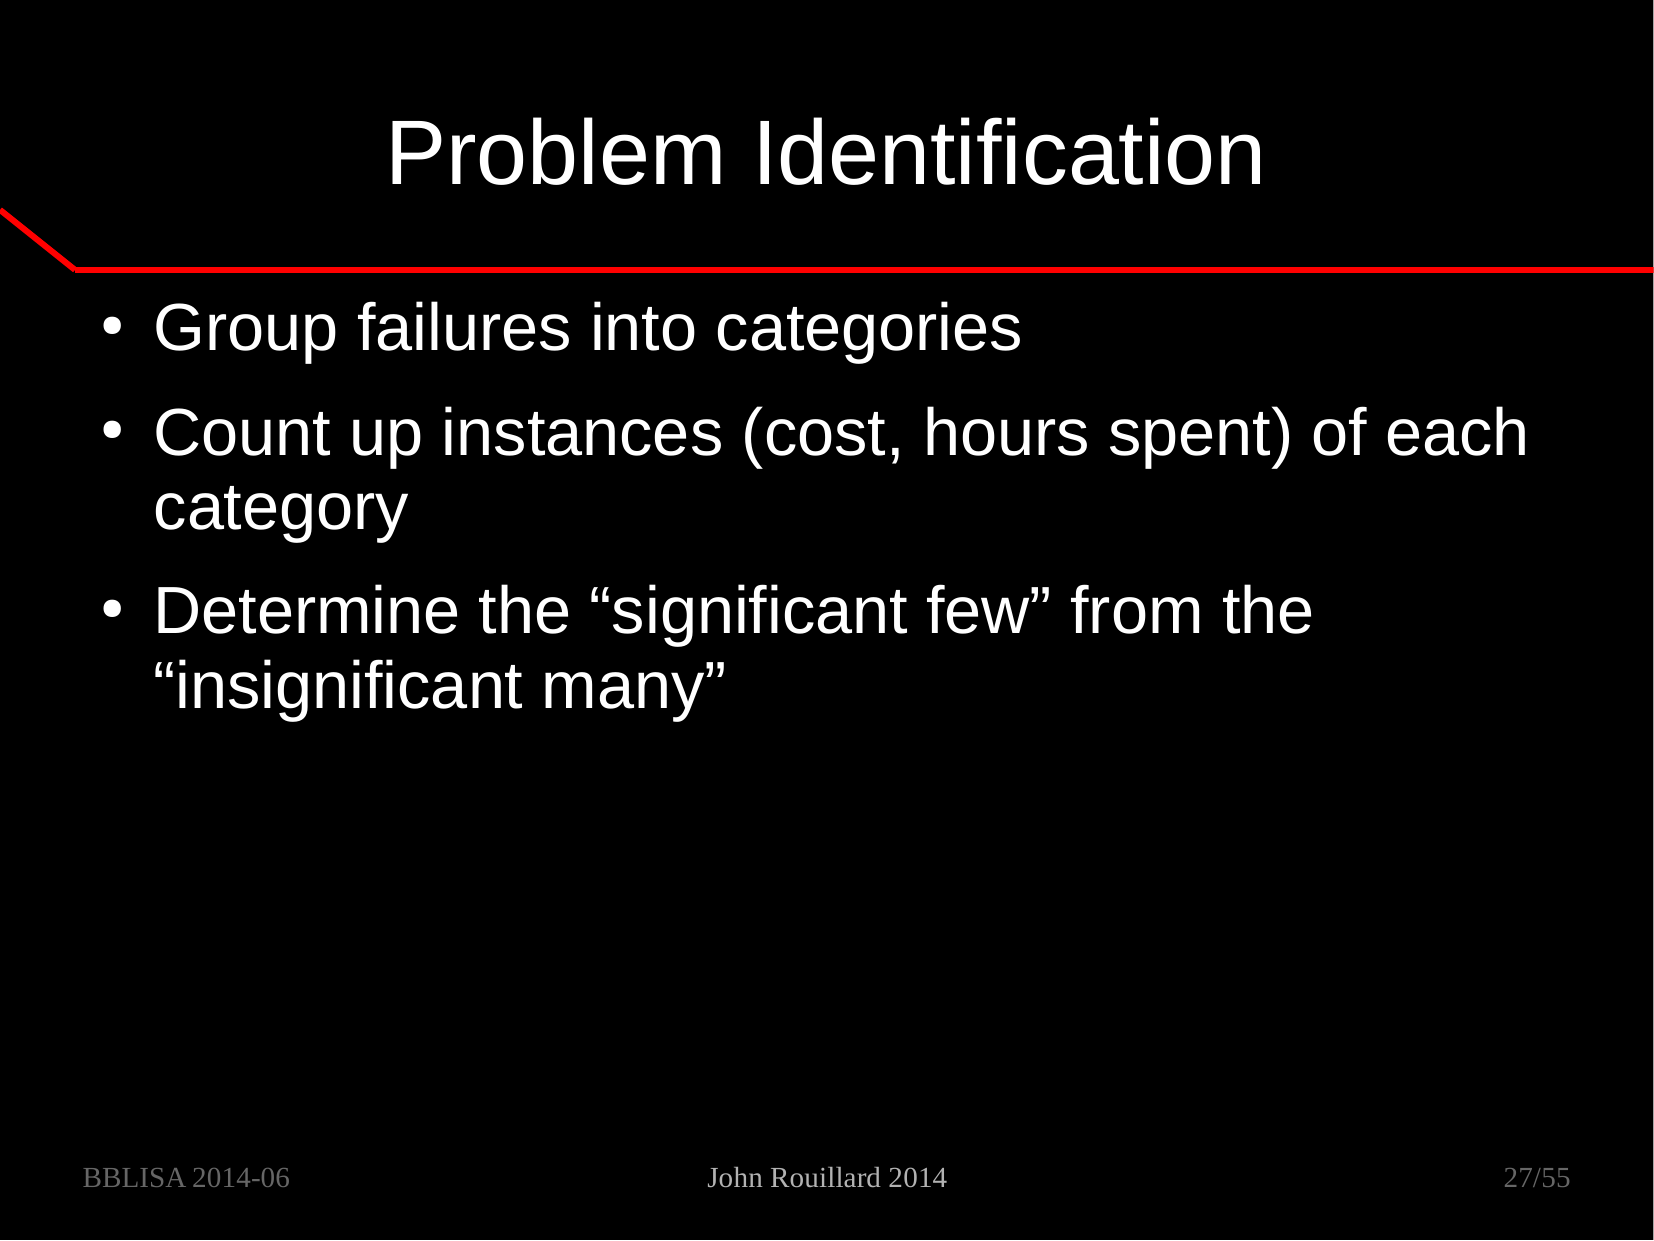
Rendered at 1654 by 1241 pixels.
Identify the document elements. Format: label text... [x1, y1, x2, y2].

title Problem Identification [82, 49, 1571, 257]
list Group failures into categories Count up instances (cost, hours spent) of each category Determine the “significant few” from the “insignificant many” [82, 290, 1571, 1110]
